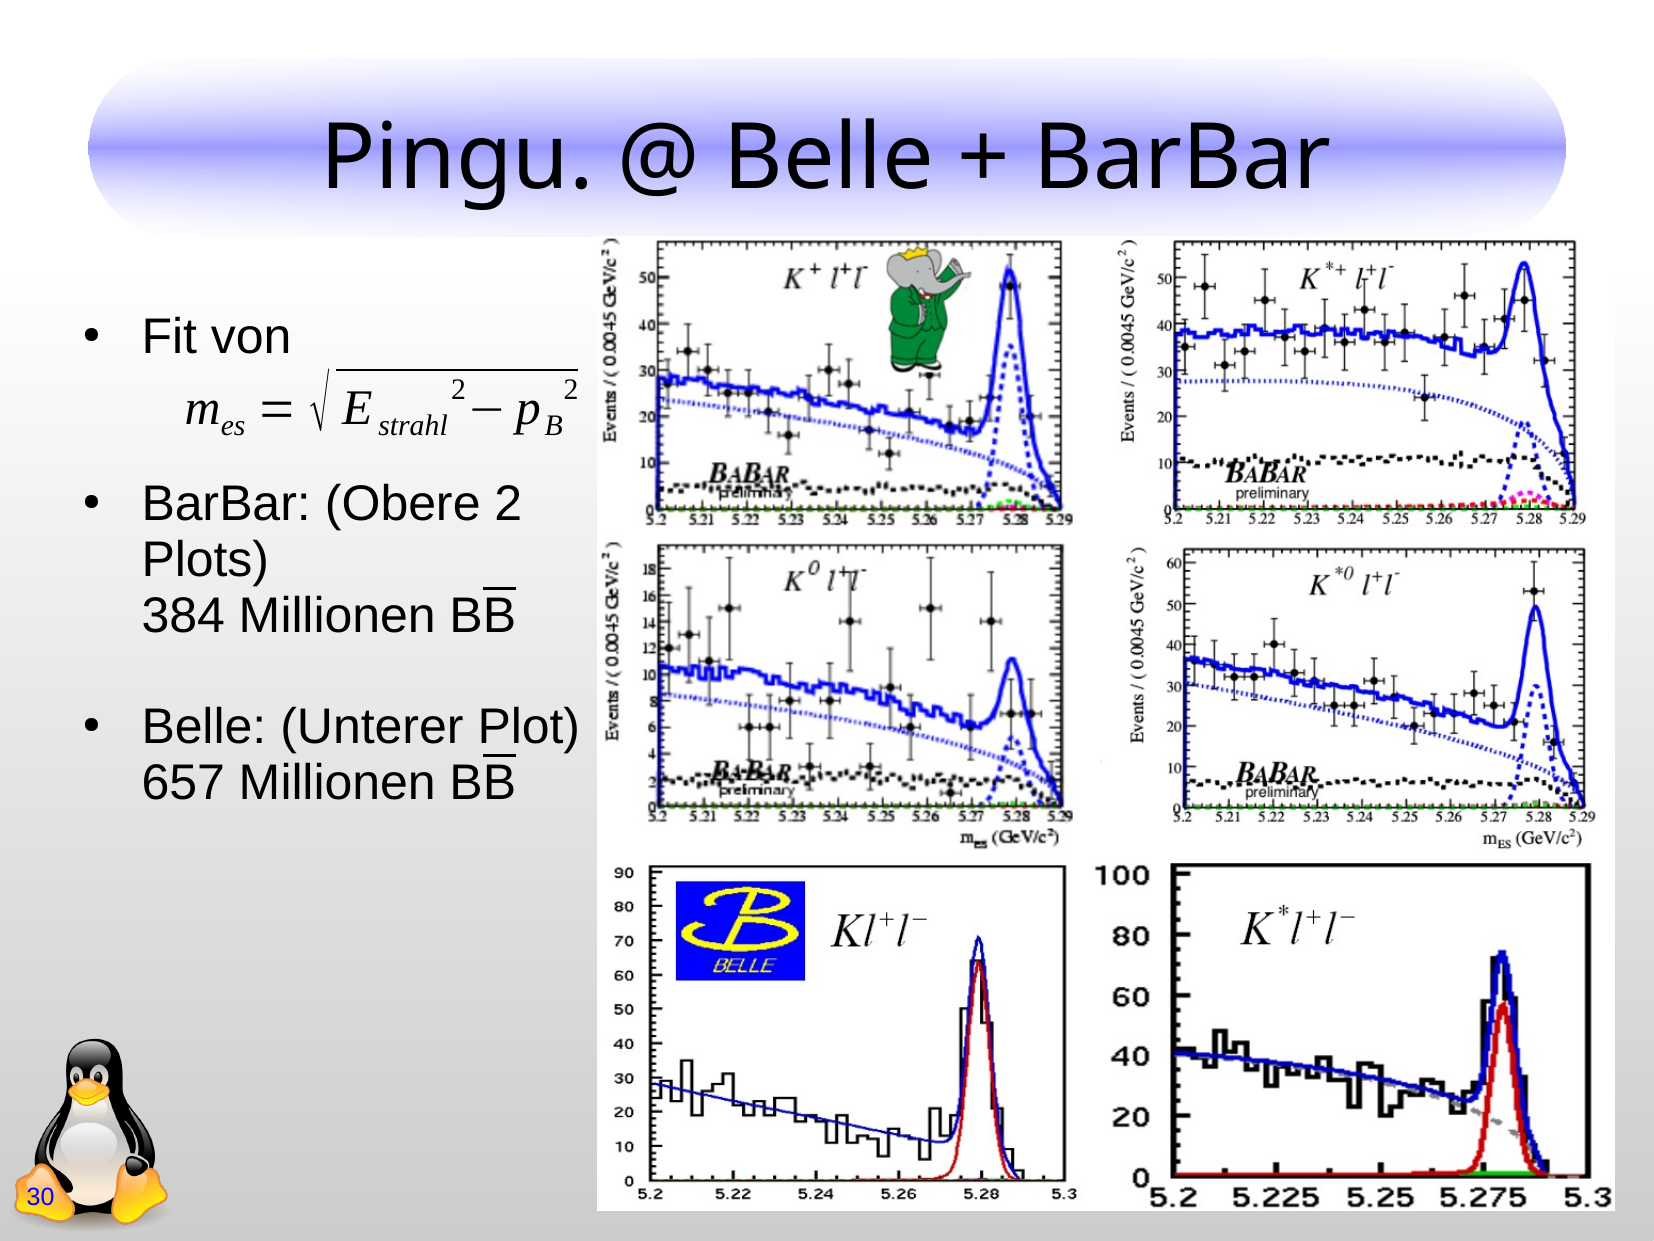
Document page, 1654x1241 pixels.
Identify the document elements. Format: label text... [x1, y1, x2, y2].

picture [597, 236, 1615, 1211]
chart [177, 366, 585, 443]
title Pingu. @ Belle + BarBar [82, 56, 1571, 250]
picture [2, 1030, 178, 1241]
text_box Fit von BarBar: (Obere 2 Plots) 384 Millionen BB Belle: (Unterer Plot) 657 Millionen BB [82, 308, 591, 1063]
